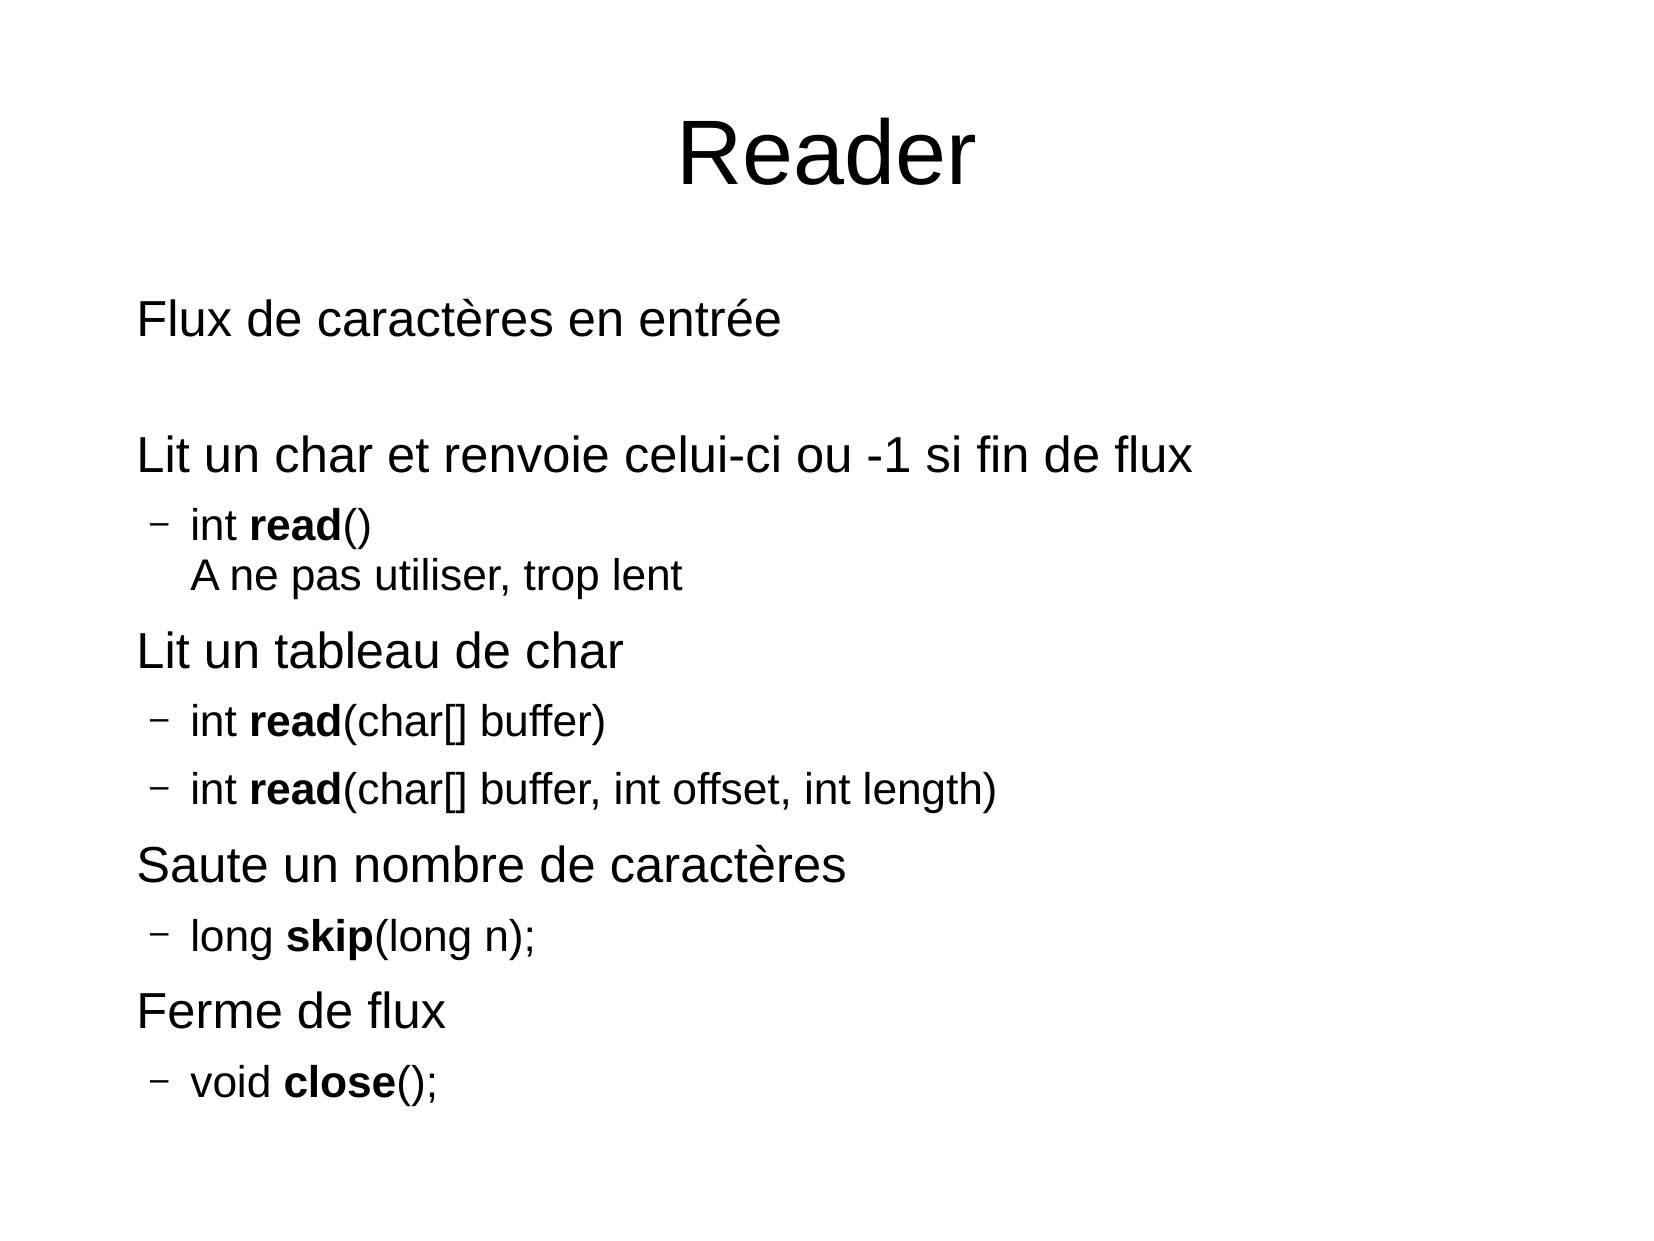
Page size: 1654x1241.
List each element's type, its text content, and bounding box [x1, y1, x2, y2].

list Flux de caractères en entrée Lit un char et renvoie celui-ci ou -1 si fin de flux int read() A ne pas utiliser, trop lent Lit un tableau de char int read(char[] buffer) int read(char[] buffer, int offset, int length) Saute un nombre de caractères long skip(long n); Ferme de flux void close(); [82, 290, 1571, 1111]
title Reader [82, 49, 1571, 257]
